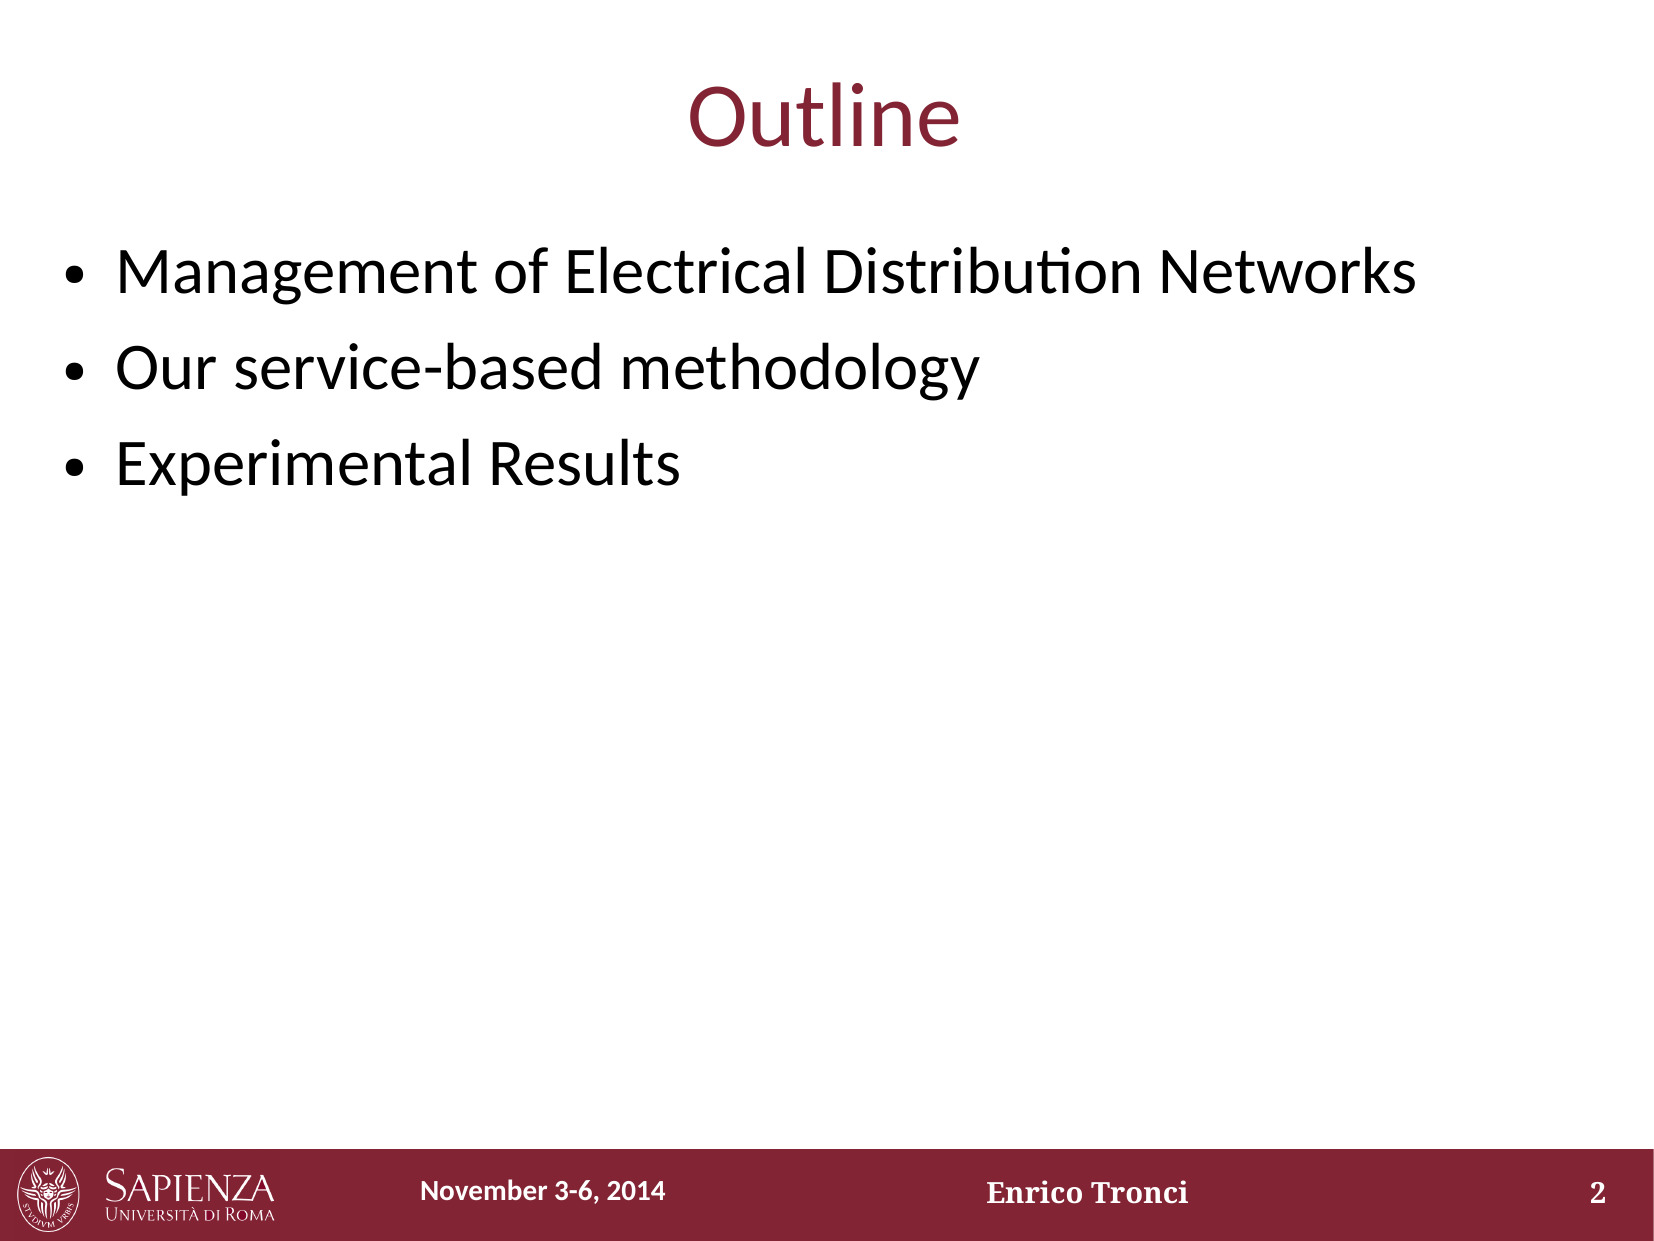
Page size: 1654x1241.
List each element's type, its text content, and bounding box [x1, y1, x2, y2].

title Outline [45, 19, 1606, 227]
picture [14, 1149, 280, 1241]
list Management of Electrical Distribution Networks Our service-based methodology Experimental Results [45, 243, 1606, 1129]
